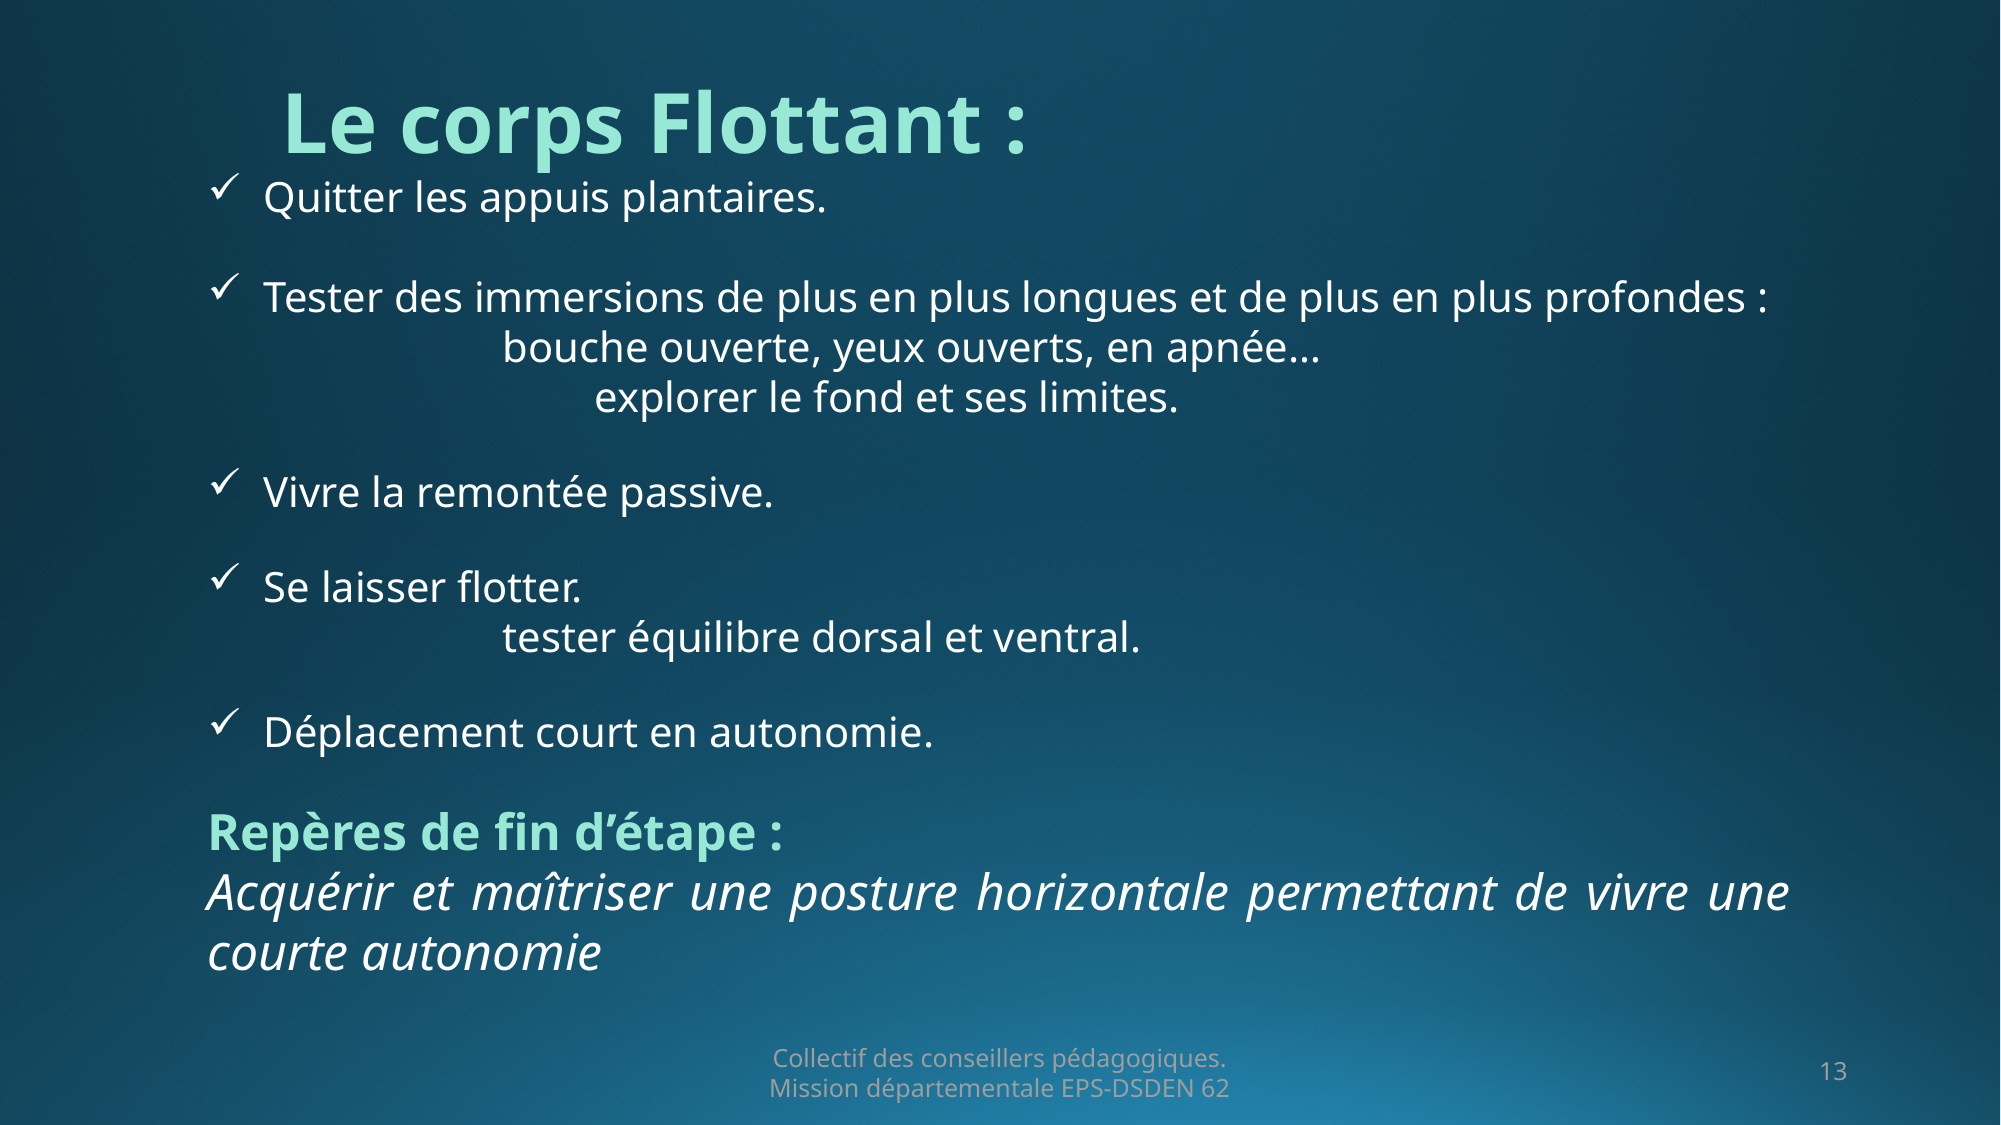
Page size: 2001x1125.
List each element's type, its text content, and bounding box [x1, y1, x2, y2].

text_box Collectif des conseillers pédagogiques. Mission départementale EPS-DSDEN 62 [662, 1042, 1338, 1103]
picture [0, 0, 2001, 1125]
text_box Le corps Flottant : Quitter les appuis plantaires. Tester des immersions de plus en plus longues et de plus en plus profondes : bouche ouverte, yeux ouverts, en apnée… explorer le fond et ses limites. Vivre la remontée passive. Se laisser flotter. tester équilibre dorsal et ventral. Déplacement court en autonomie. Repères de fin d’étape : Acquérir et maîtriser une posture horizontale permettant de vivre une courte autonomie [192, 63, 1808, 1034]
text_box <numéro> [1412, 1042, 1863, 1103]
